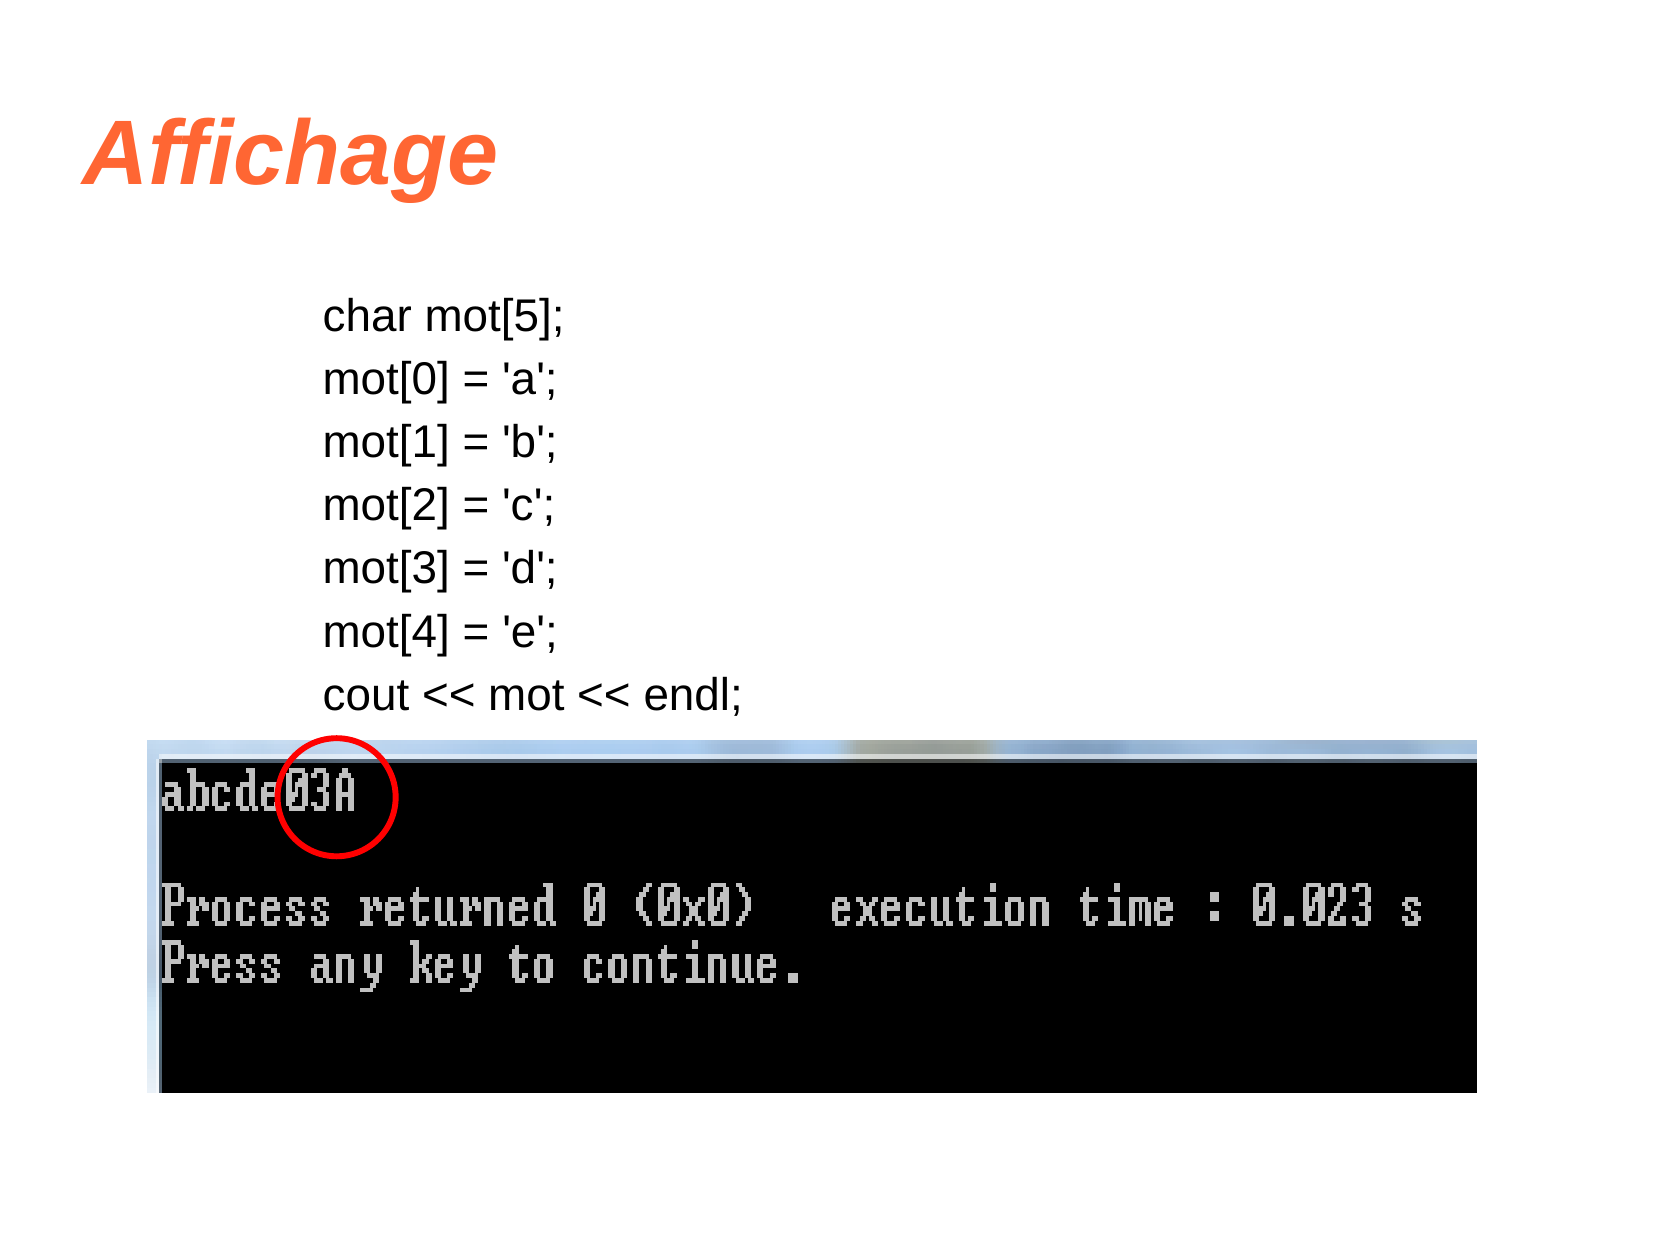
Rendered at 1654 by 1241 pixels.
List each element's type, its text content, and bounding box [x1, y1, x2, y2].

picture [281, 742, 392, 853]
picture [147, 740, 1477, 1093]
list char mot[5]; mot[0] = 'a'; mot[1] = 'b'; mot[2] = 'c'; mot[3] = 'd'; mot[4] = 'e'; cout << mot << endl; [82, 290, 1571, 1109]
title Affichage [82, 49, 1571, 257]
